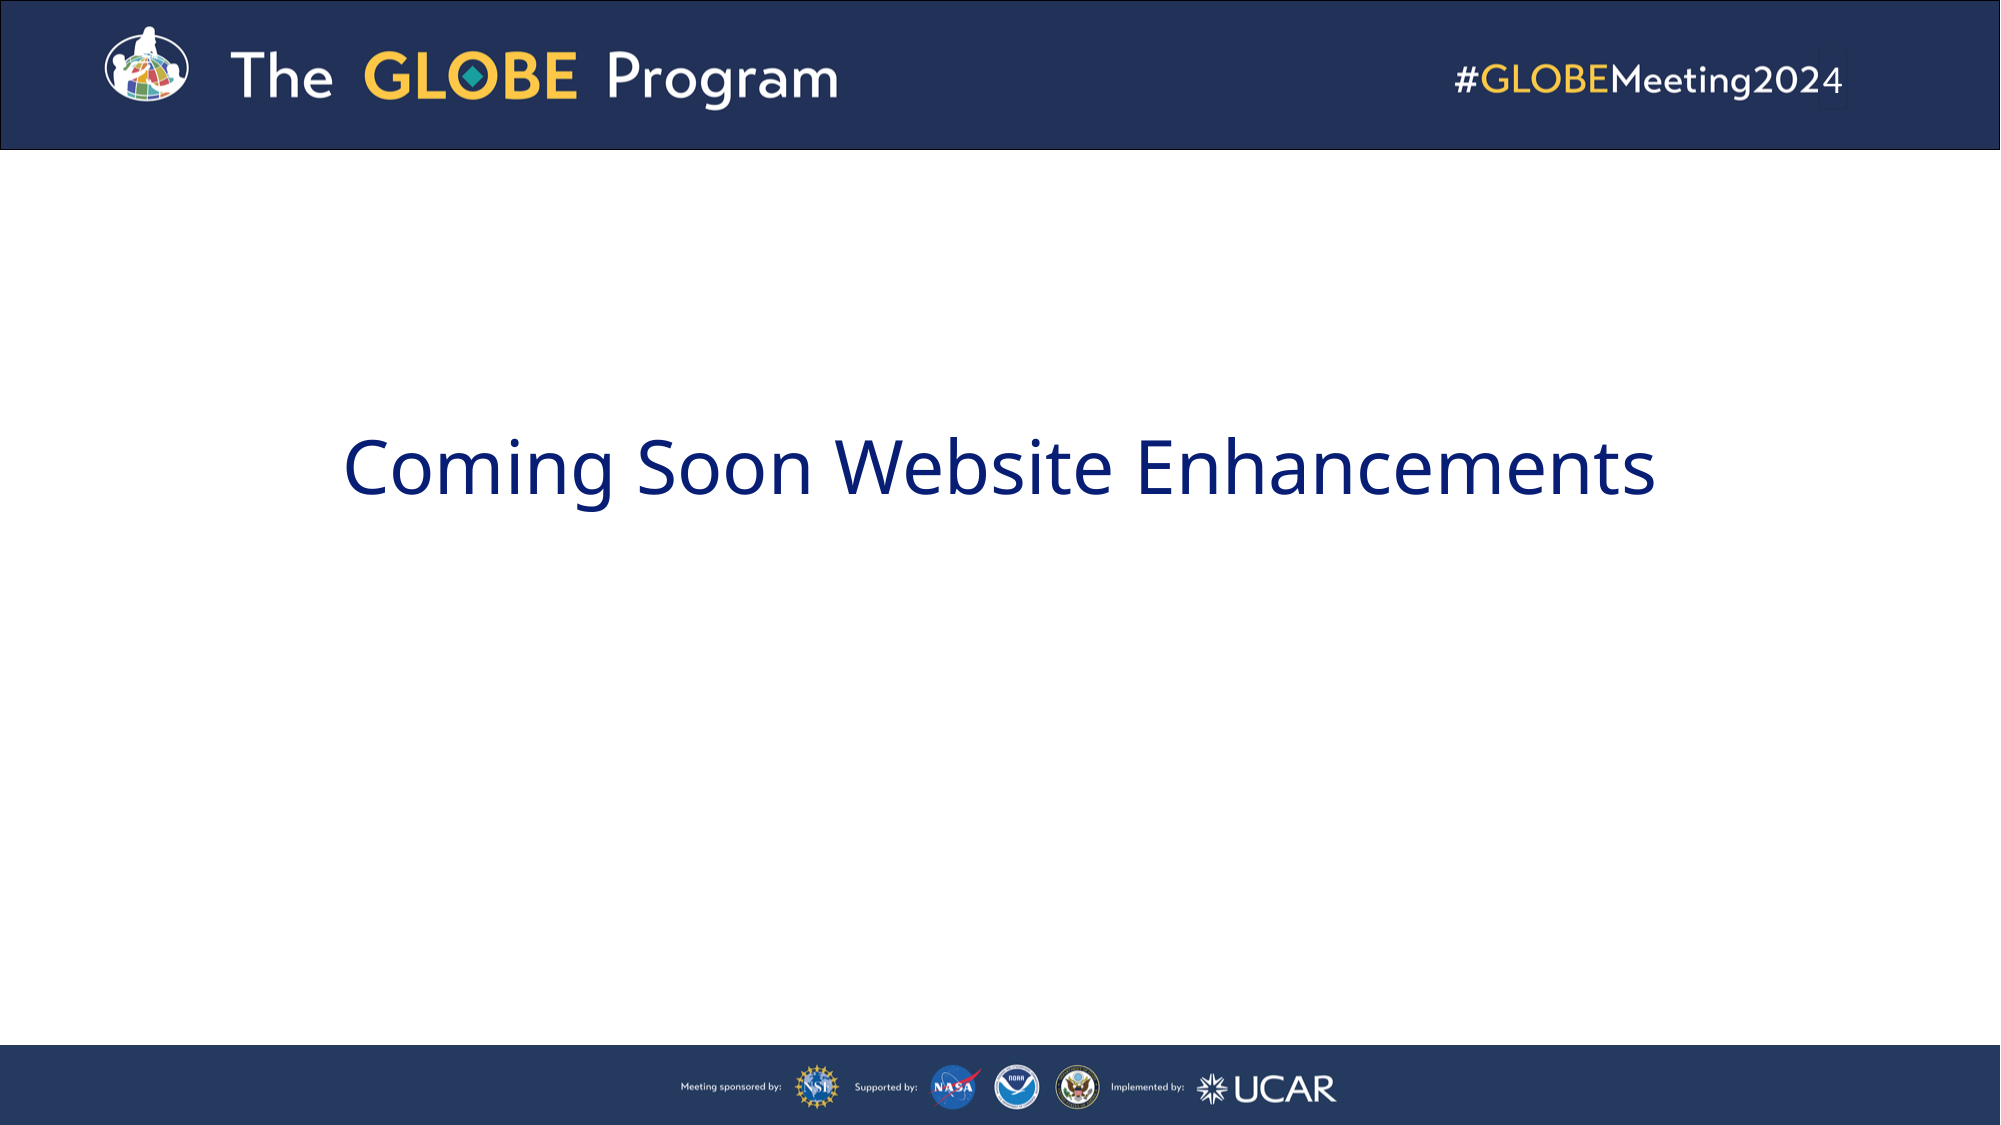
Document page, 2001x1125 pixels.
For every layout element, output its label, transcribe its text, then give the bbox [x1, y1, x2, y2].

picture [0, 1045, 2000, 1125]
picture [1, 1, 1999, 149]
title Coming Soon Website Enhancements [249, 403, 1750, 557]
